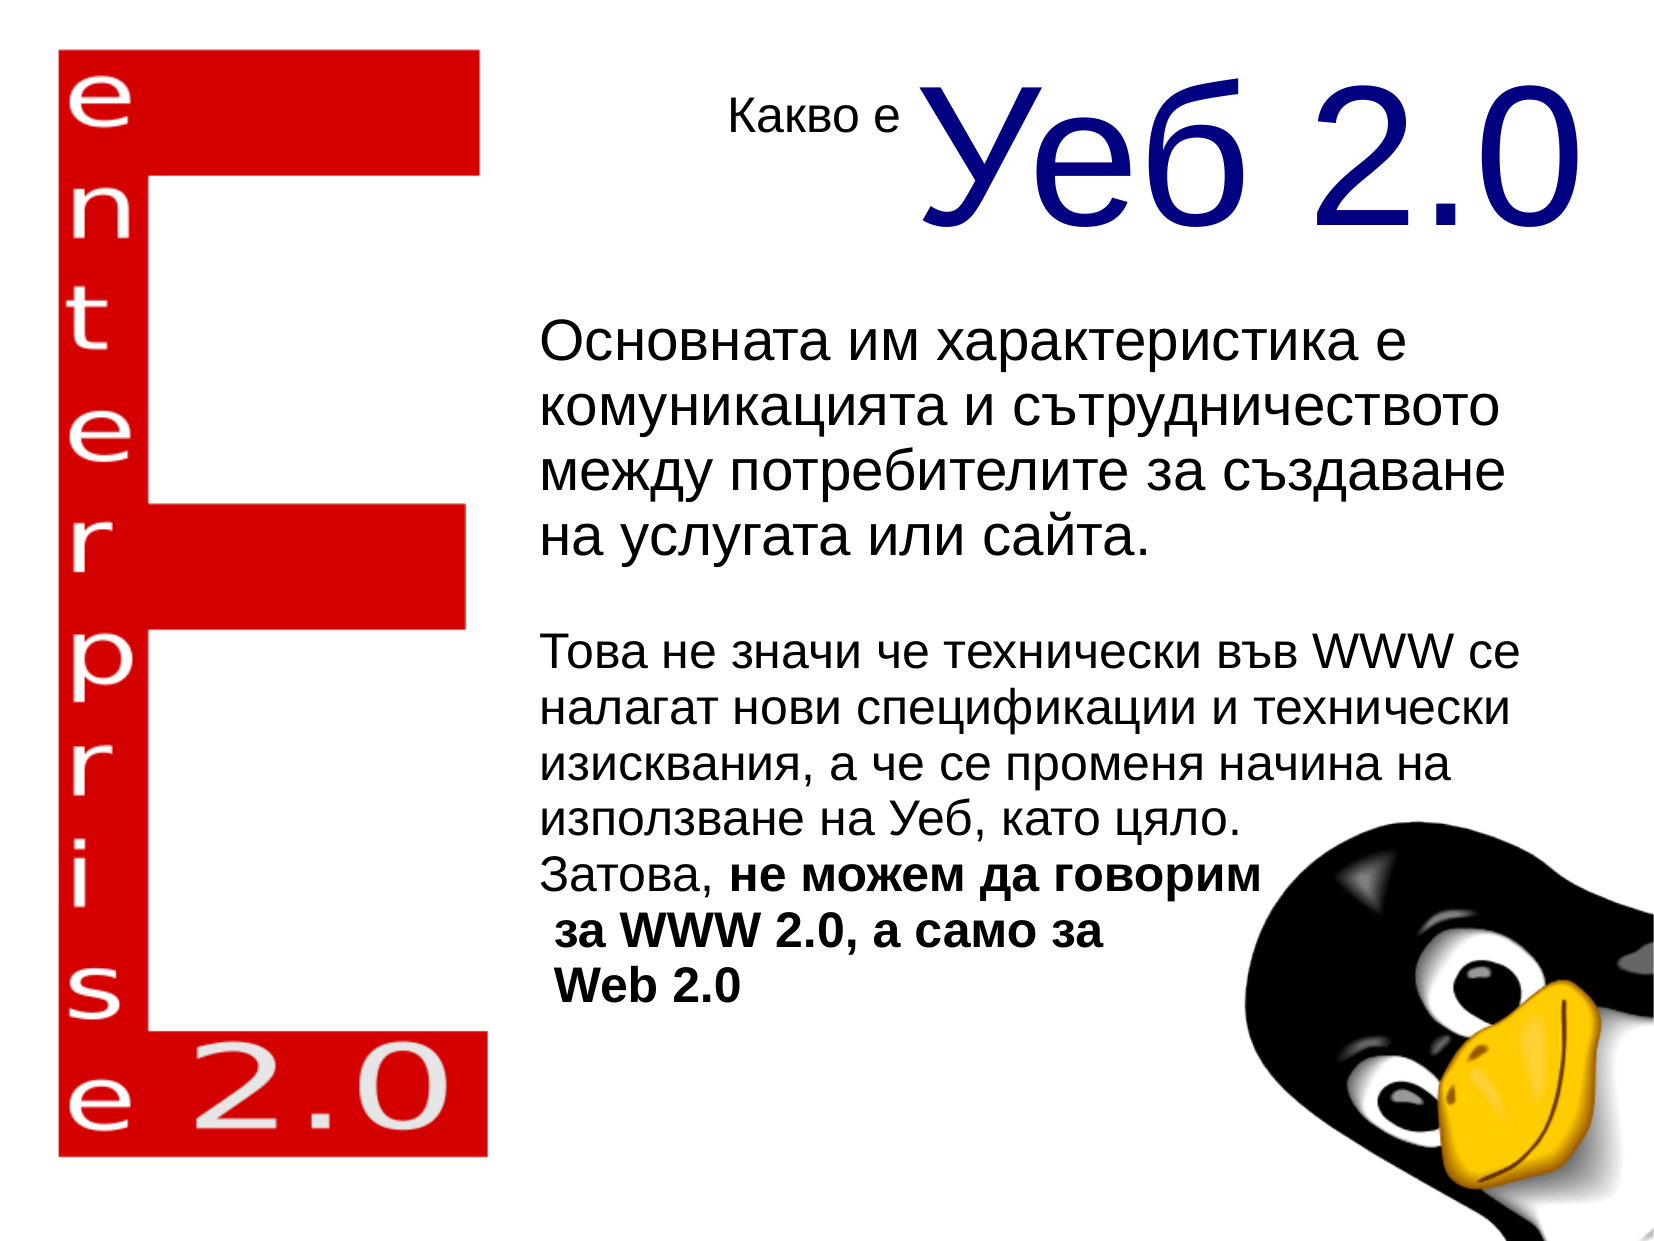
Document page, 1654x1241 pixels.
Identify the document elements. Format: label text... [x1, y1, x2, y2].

text_box Уеб 2.0 [900, 37, 1600, 276]
text_box Какво е [712, 79, 900, 151]
picture [6, 5, 1654, 1241]
text_box Основната им характеристика е комуникацията и сътрудничеството между потребителите за създаване на услугата или сайта. Това не значи че технически във WWW се налагат нови спецификации и технически изисквания, а че се променя начина на използване на Уеб, като цяло. Затова, не можем да говорим за WWW 2.0, а само за Web 2.0 [525, 300, 1538, 1077]
